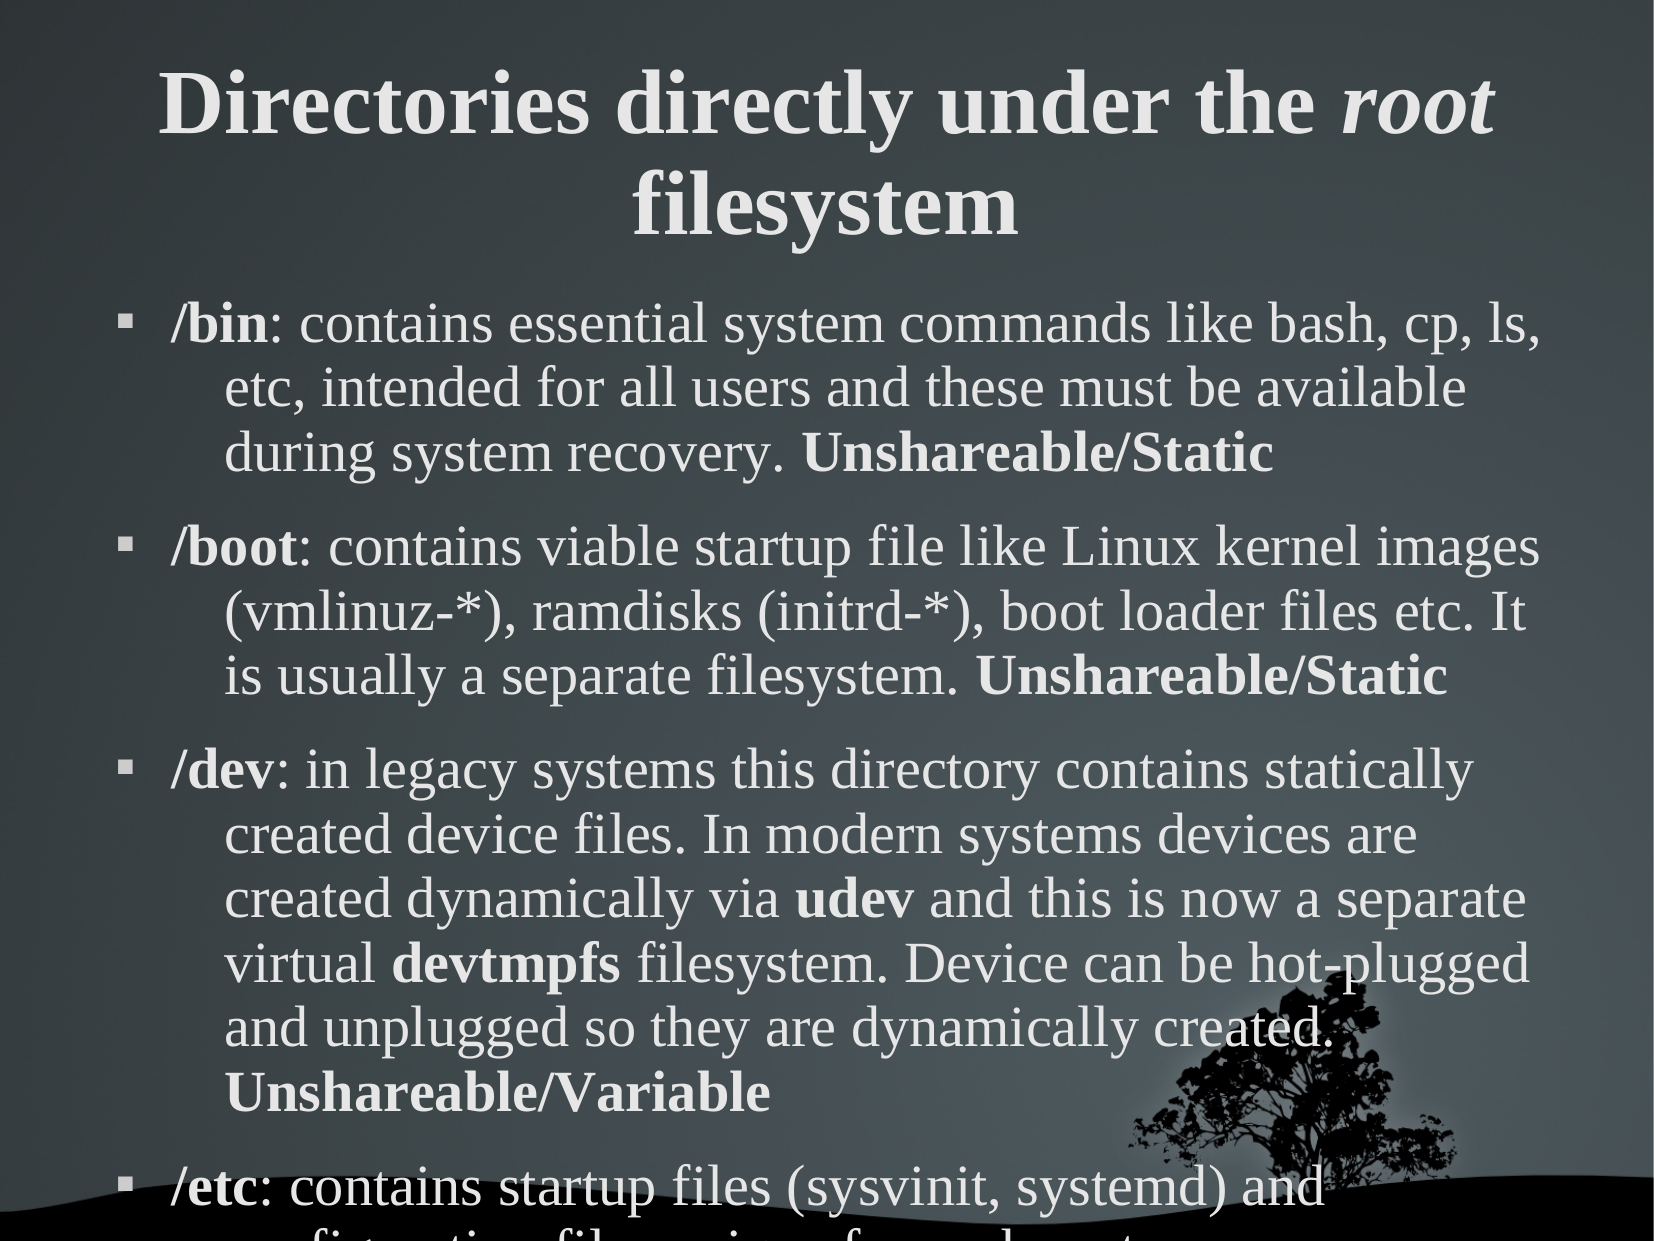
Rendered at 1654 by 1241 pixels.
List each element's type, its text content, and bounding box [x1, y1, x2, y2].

title Directories directly under the root filesystem [82, 49, 1571, 257]
picture [0, 0, 1654, 1241]
list /bin: contains essential system commands like bash, cp, ls, etc, intended for all users and these must be available during system recovery. Unshareable/Static /boot: contains viable startup file like Linux kernel images (vmlinuz-*), ramdisks (initrd-*), boot loader files etc. It is usually a separate filesystem. Unshareable/Static /dev: in legacy systems this directory contains statically created device files. In modern systems devices are created dynamically via udev and this is now a separate virtual devtmpfs filesystem. Device can be hot-plugged and unplugged so they are dynamically created. Unshareable/Variable /etc: contains startup files (sysvinit, systemd) and configuration files unique for each system. Unshareable/Static [82, 290, 1571, 1204]
